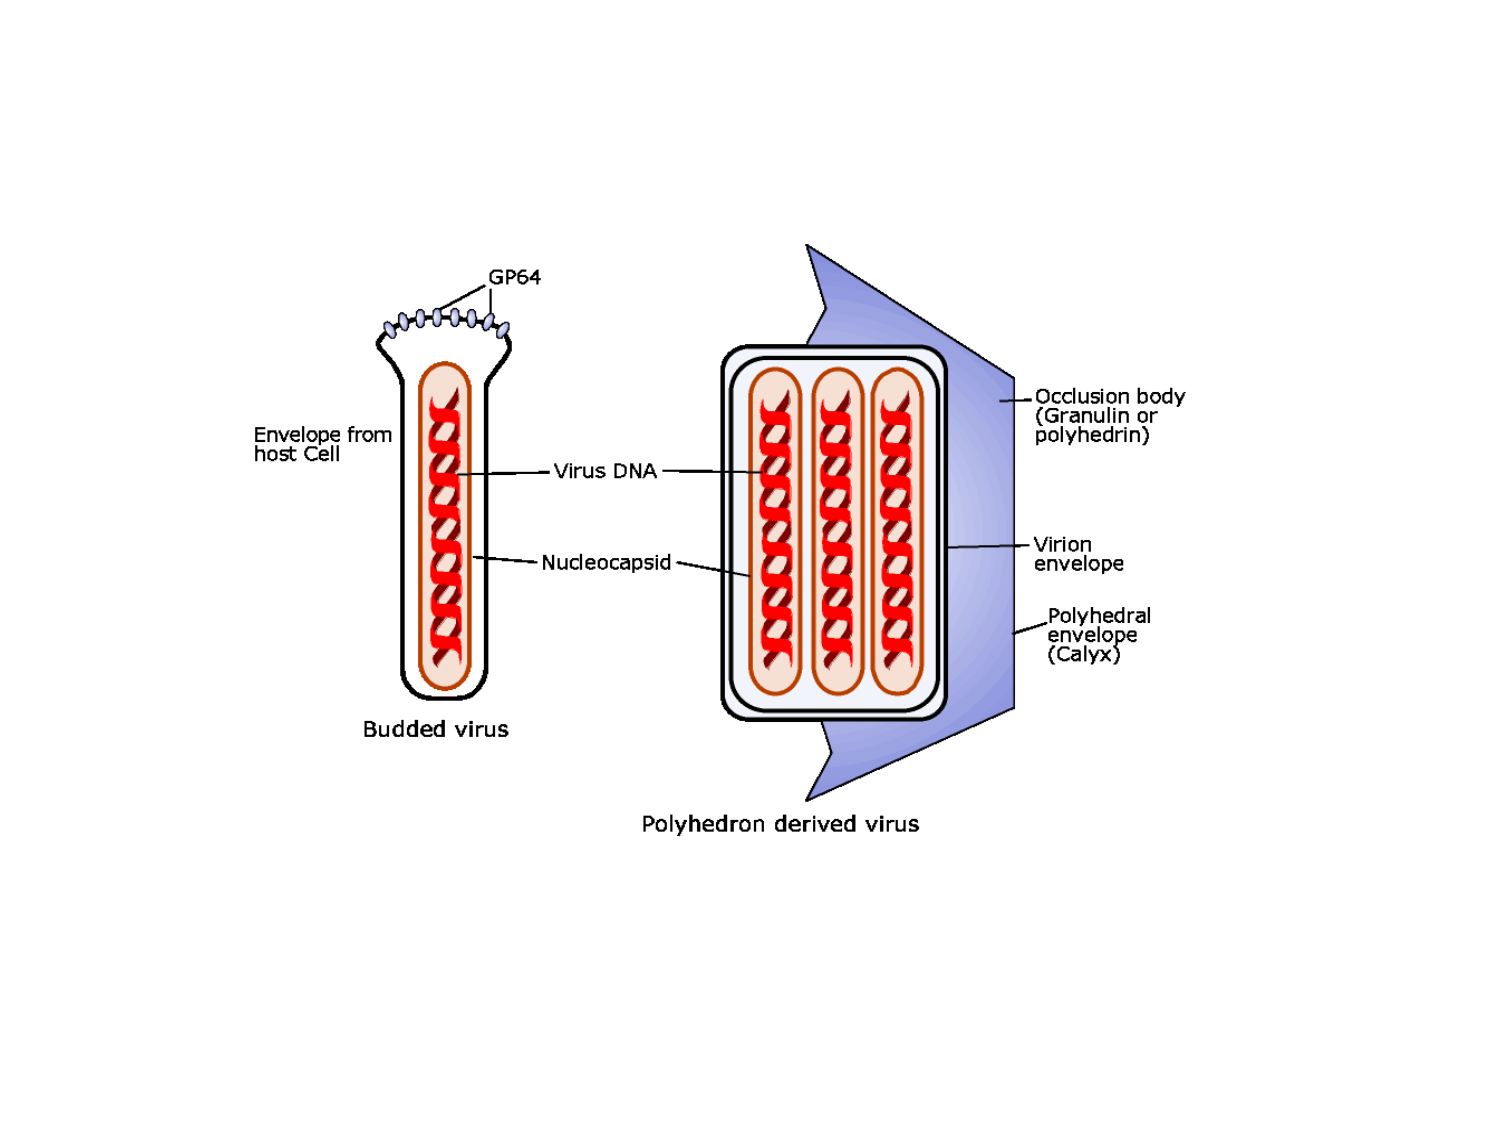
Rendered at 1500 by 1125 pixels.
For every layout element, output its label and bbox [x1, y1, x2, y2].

picture [253, 243, 1188, 837]
